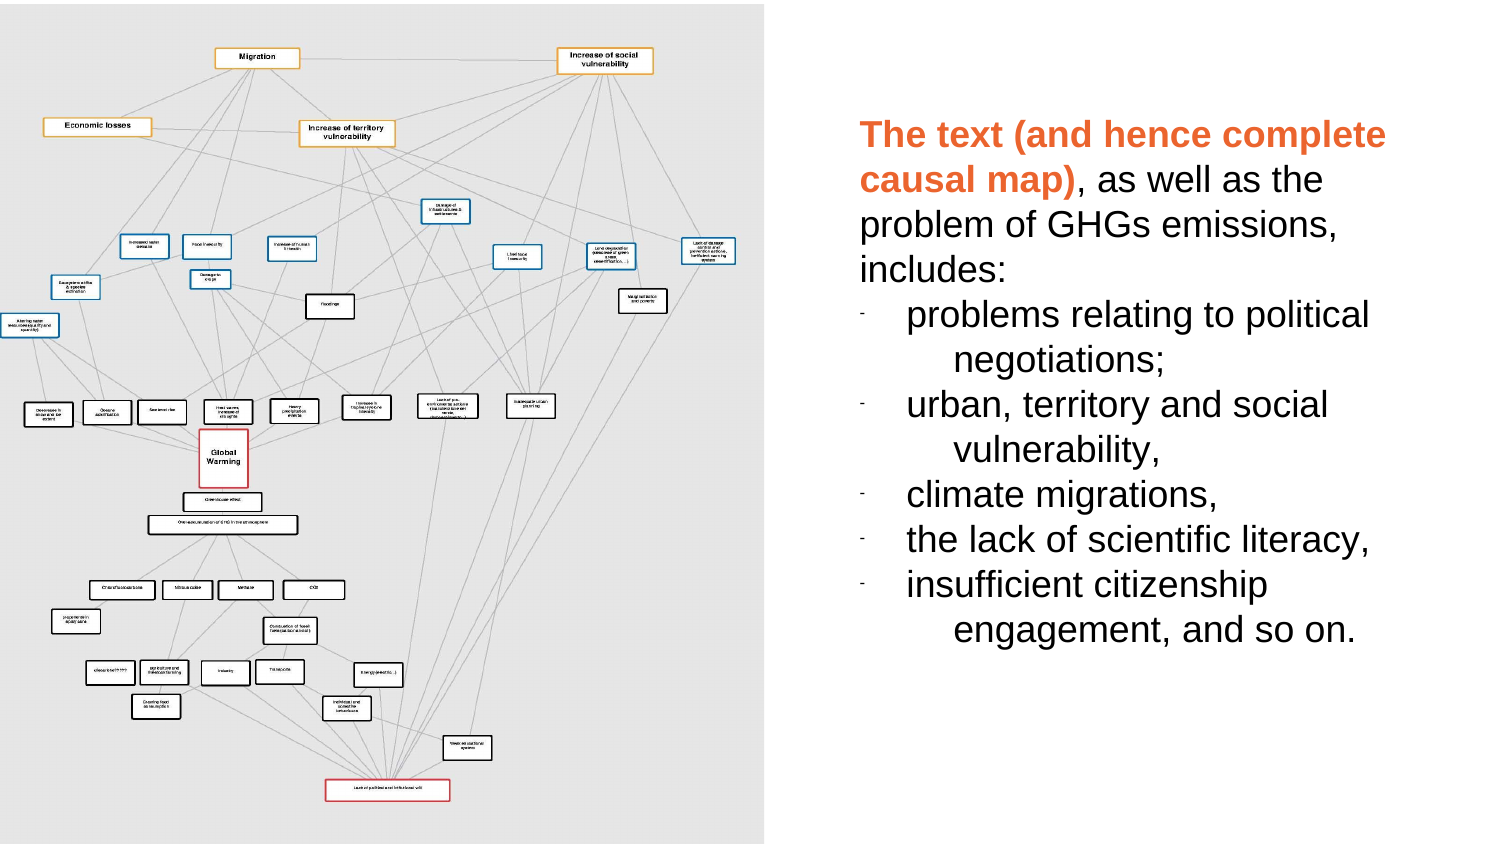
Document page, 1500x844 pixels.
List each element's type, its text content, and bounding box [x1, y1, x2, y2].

text_box The text (and hence complete causal map), as well as the problem of GHGs emissions, includes: problems relating to political negotiations; urban, territory and social vulnerability, climate migrations, the lack of scientific literacy, insufficient citizenship engagement, and so on. [844, 102, 1412, 664]
picture [0, 4, 765, 844]
